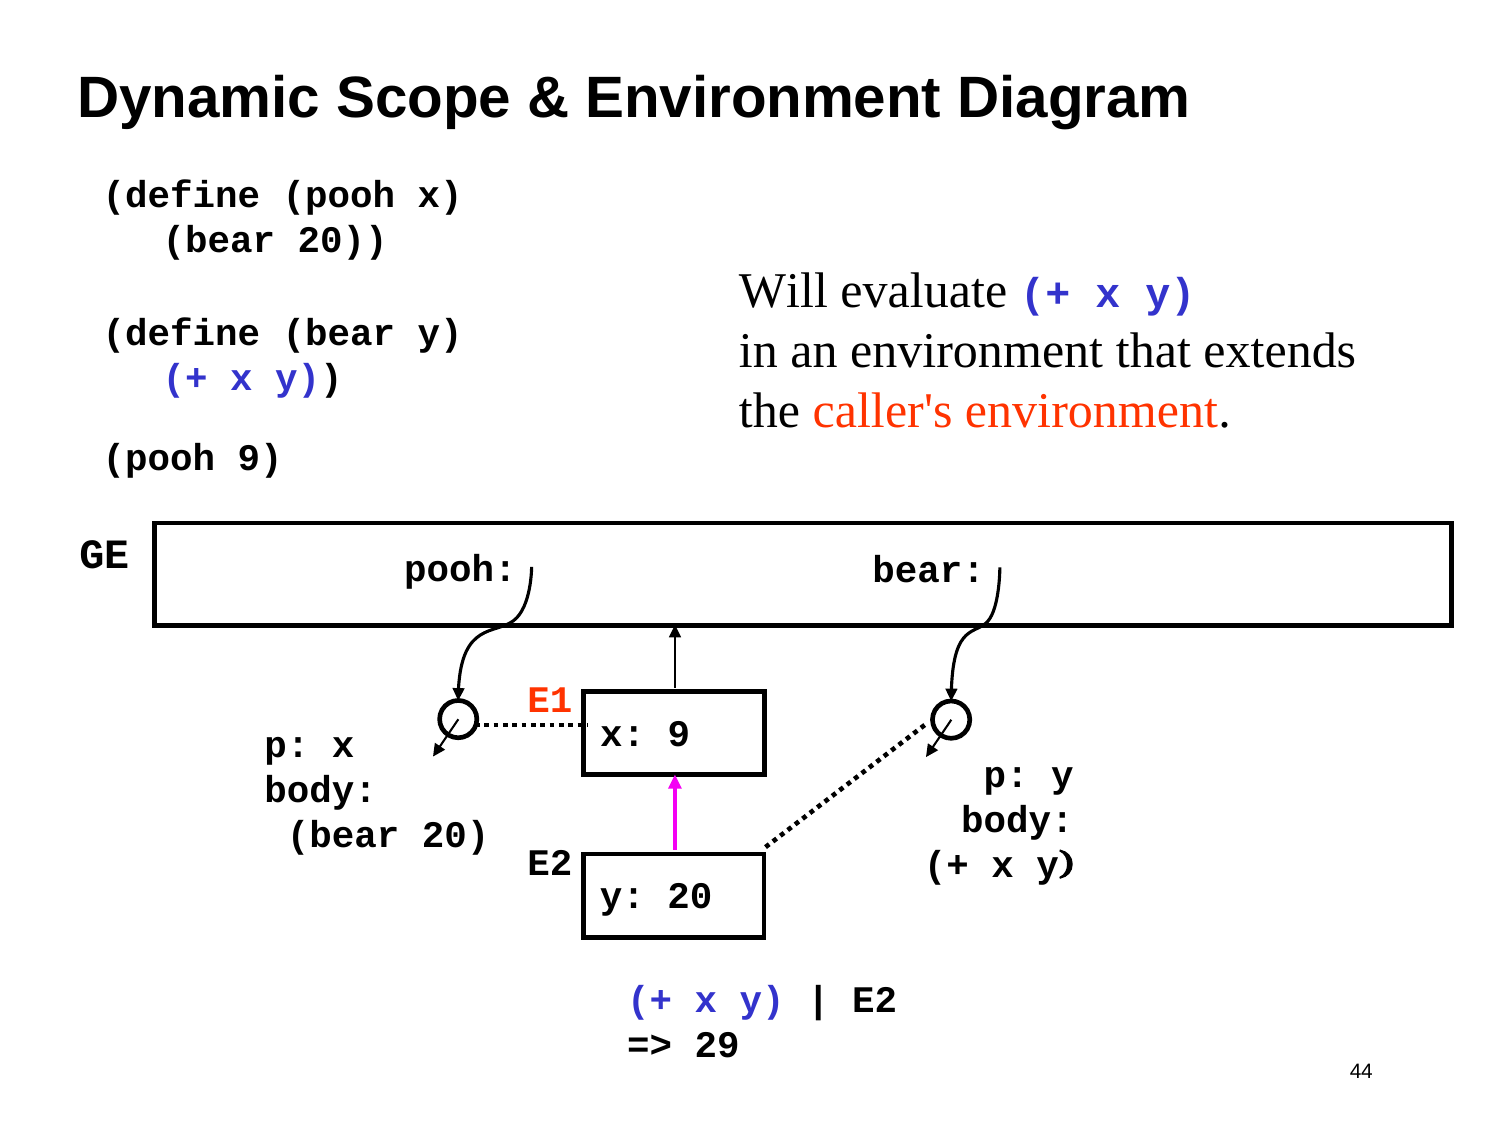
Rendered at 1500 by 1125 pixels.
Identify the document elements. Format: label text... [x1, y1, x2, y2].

text_box E1 [512, 667, 588, 728]
text_box E2 [512, 829, 588, 891]
text_box <number> [1025, 1049, 1388, 1101]
text_box Will evaluate (+ x y) in an environment that extends the caller's environment. [724, 249, 1372, 446]
text_box x: 9 [586, 700, 705, 762]
text_box pooh: [389, 536, 532, 598]
text_box Dynamic Scope & Environment Diagram [62, 24, 1338, 163]
text_box bear: [857, 537, 1000, 598]
text_box (define (bear y) (+ x y)) [87, 299, 724, 388]
text_box (define (pooh x) (bear 20)) [87, 162, 713, 276]
text_box y: 20 [586, 863, 728, 924]
text_box p: x body: (bear 20) [249, 712, 505, 863]
text_box (pooh 9) [87, 424, 725, 513]
text_box p: y body: (+ x y [886, 742, 1089, 893]
text_box GE [64, 519, 145, 586]
text_box (+ x y) | E2 => 29 [612, 967, 912, 1073]
